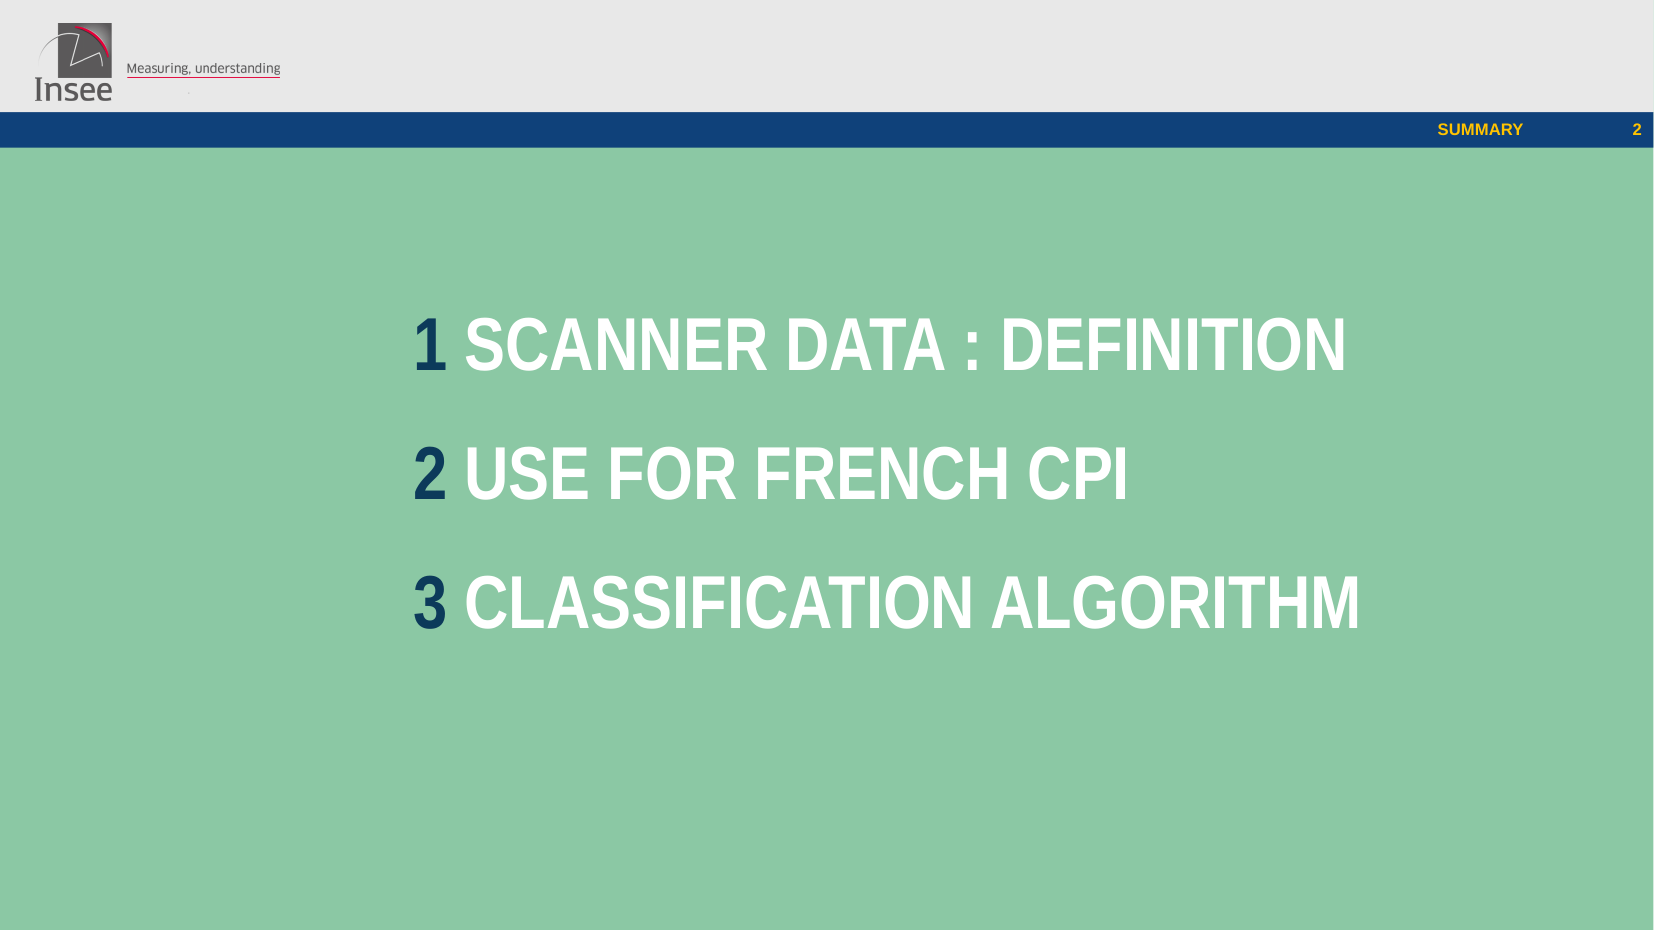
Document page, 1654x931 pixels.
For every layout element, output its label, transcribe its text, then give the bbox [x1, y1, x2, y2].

subtitle Scanner data : definition USE for french cpi Classification algorithm [413, 194, 1418, 708]
picture [35, 23, 280, 101]
